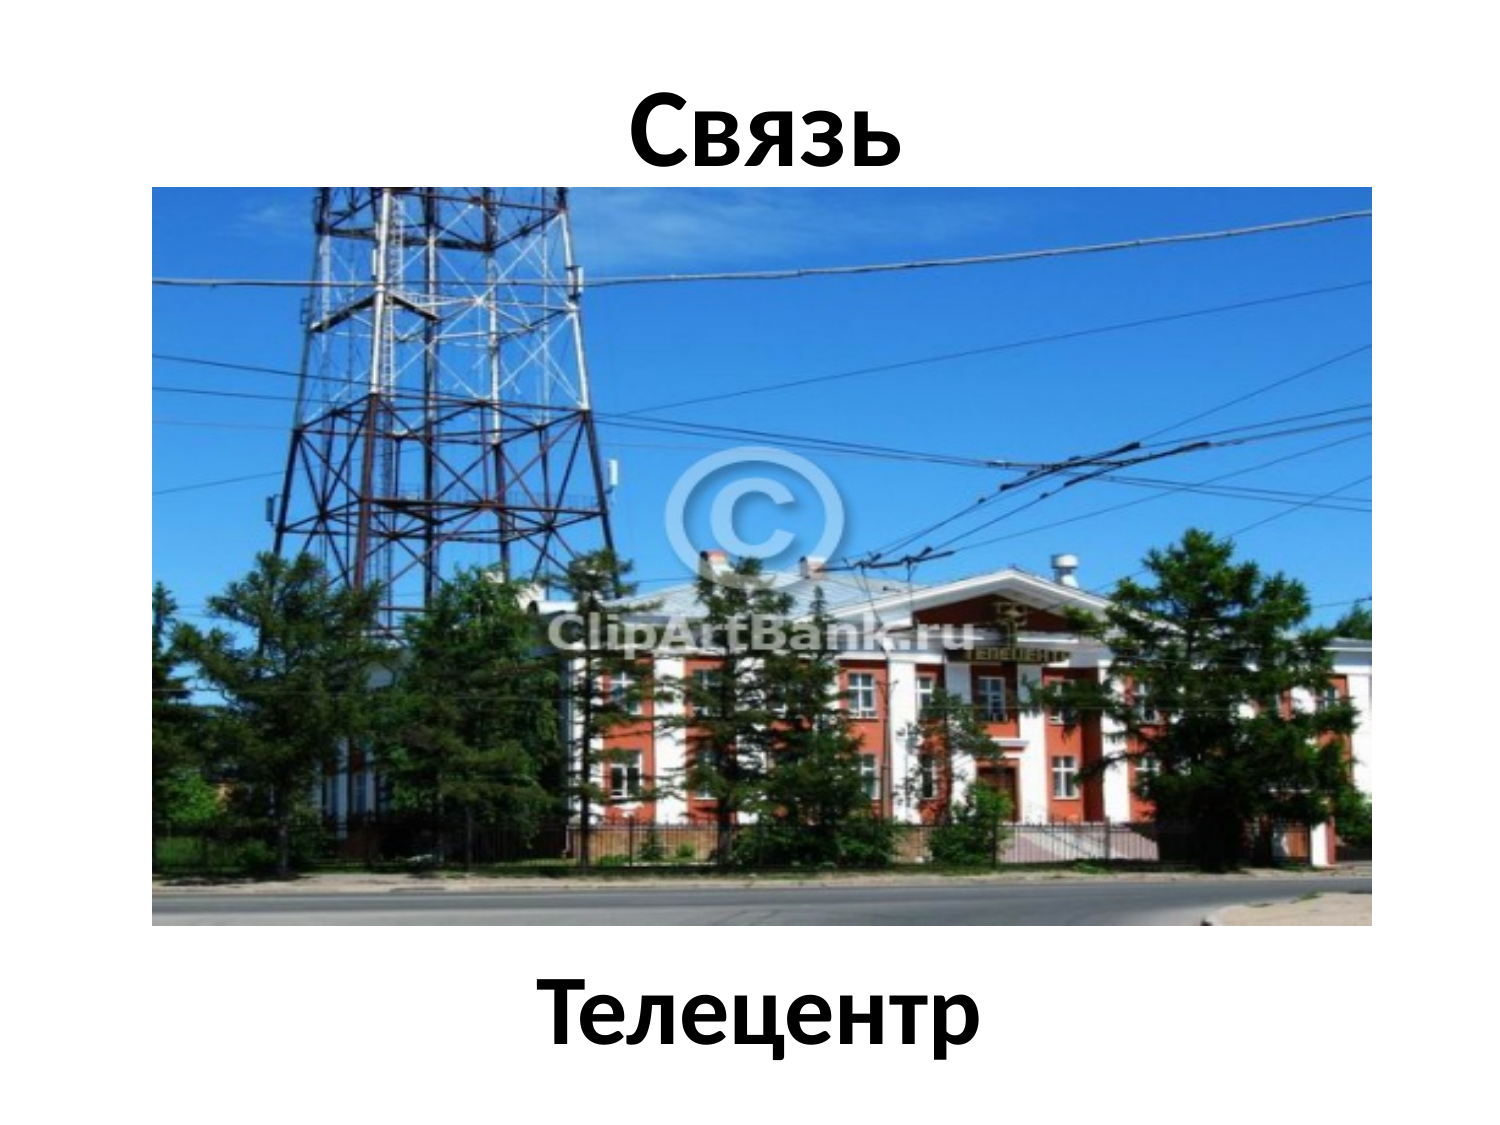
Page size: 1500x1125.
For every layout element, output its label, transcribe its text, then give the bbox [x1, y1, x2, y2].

picture [152, 187, 1372, 926]
subtitle Телецентр [234, 937, 1285, 1032]
title Связь [128, 46, 1404, 153]
